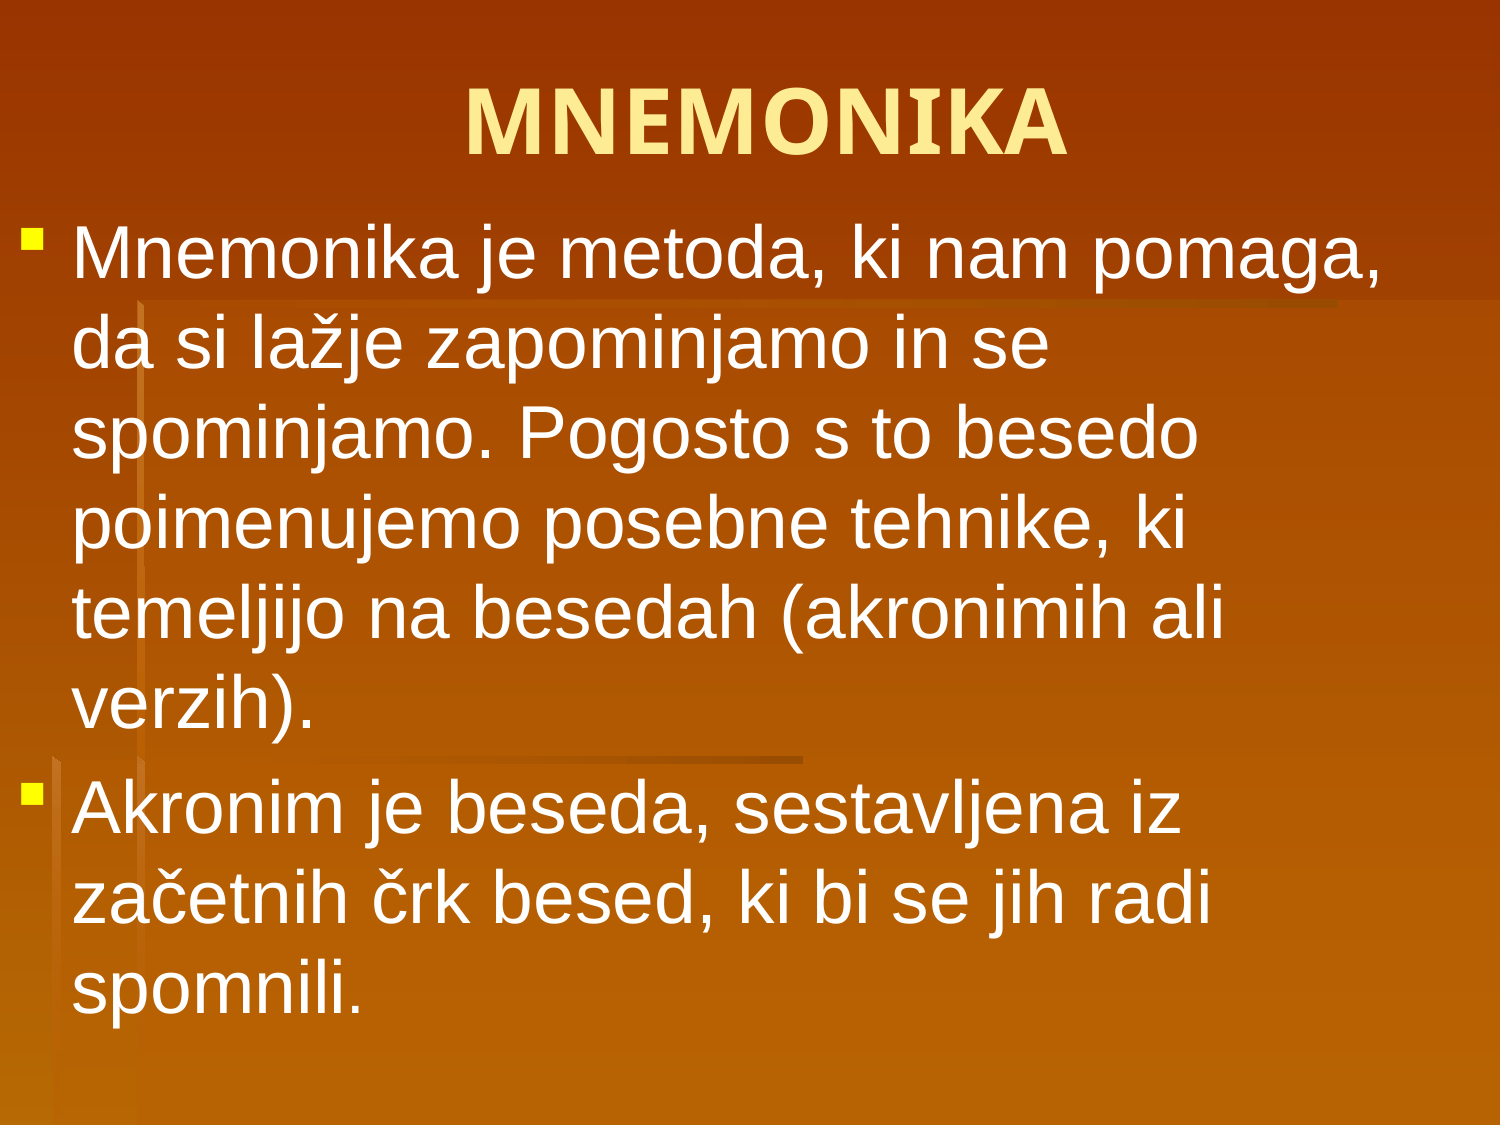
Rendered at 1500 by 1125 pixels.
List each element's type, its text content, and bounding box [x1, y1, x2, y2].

title MNEMONIKA [76, 0, 1453, 235]
list Mnemonika je metoda, ki nam pomaga, da si lažje zapominjamo in se spominjamo. Pogosto s to besedo poimenujemo posebne tehnike, ki temeljijo na besedah (akronimih ali verzih). Akronim je beseda, sestavljena iz začetnih črk besed, ki bi se jih radi spomnili. [0, 196, 1451, 1125]
